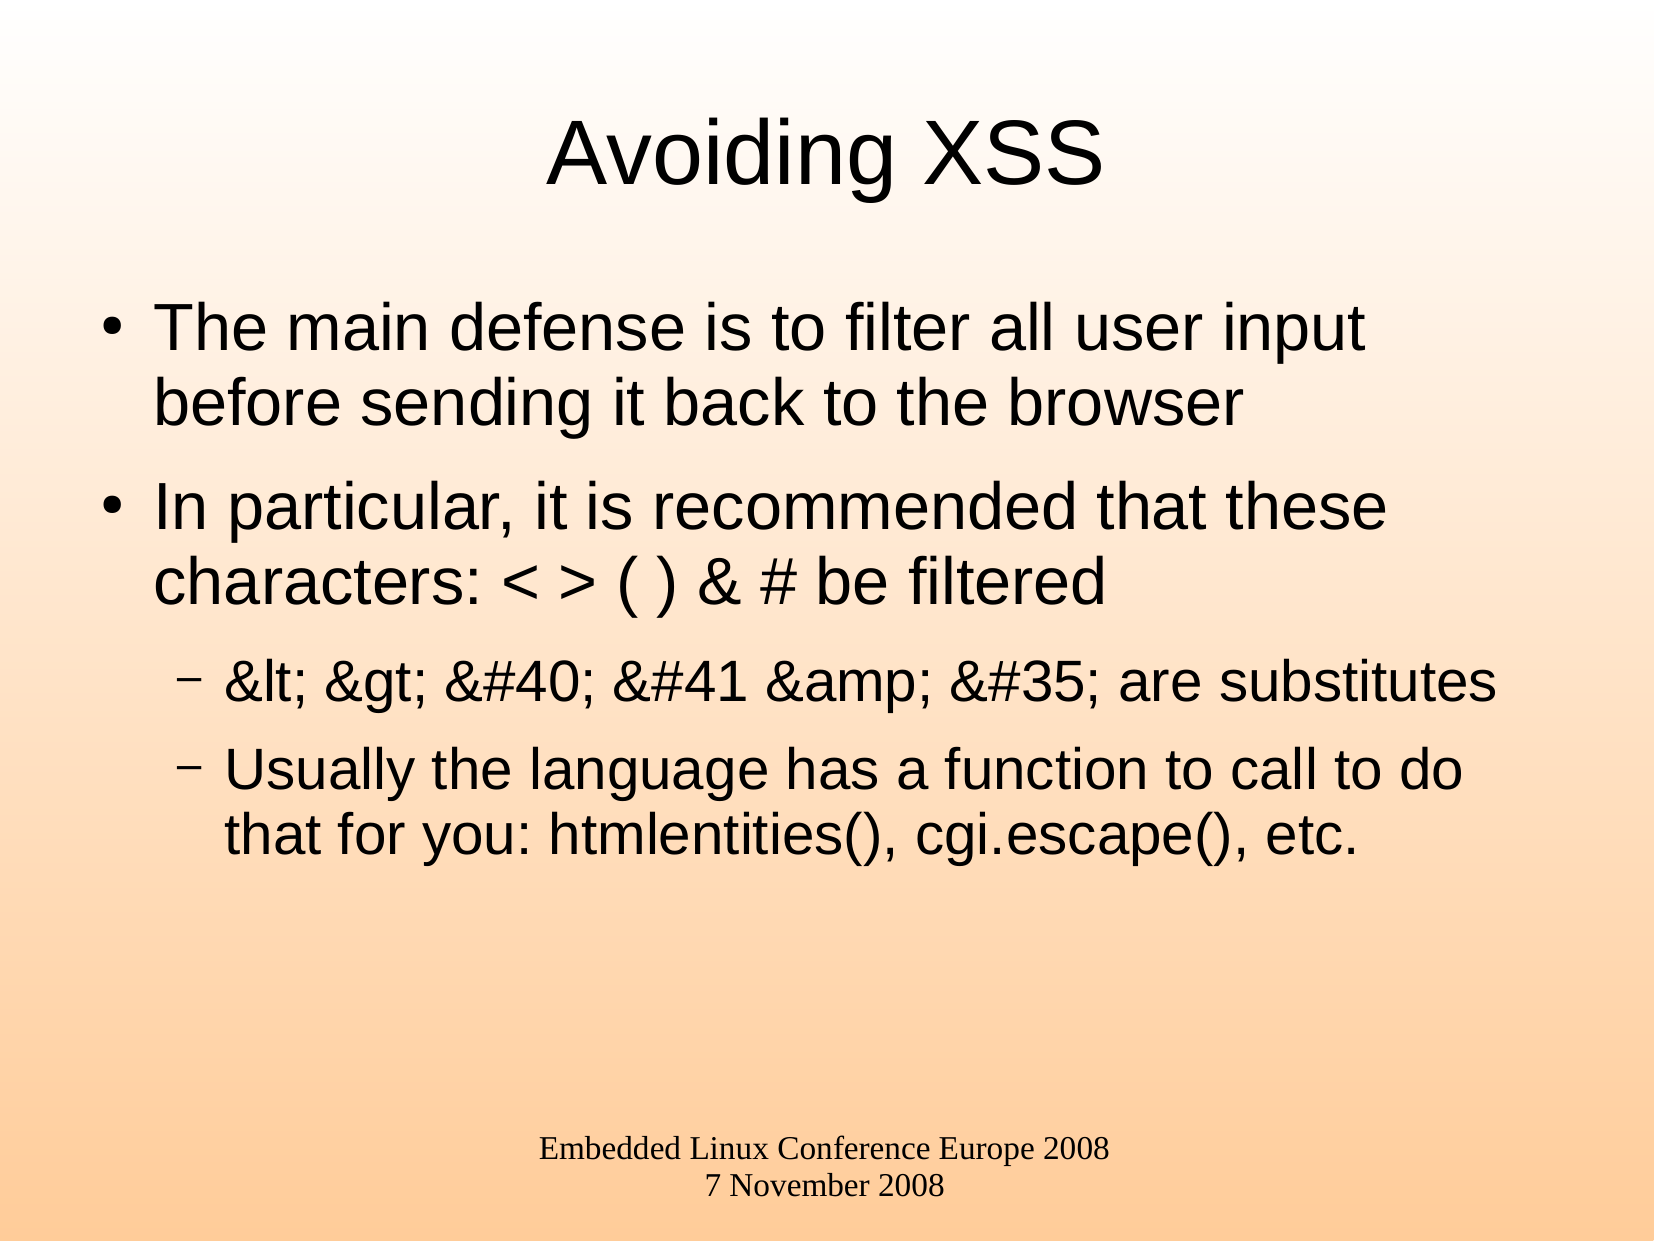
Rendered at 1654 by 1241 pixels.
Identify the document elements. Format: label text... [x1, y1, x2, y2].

title Avoiding XSS [82, 49, 1571, 257]
list The main defense is to filter all user input before sending it back to the browser In particular, it is recommended that these characters: < > ( ) & # be filtered &lt; &gt; &#40; &#41 &amp; &#35; are substitutes Usually the language has a function to call to do that for you: htmlentities(), cgi.escape(), etc. [82, 290, 1571, 1109]
